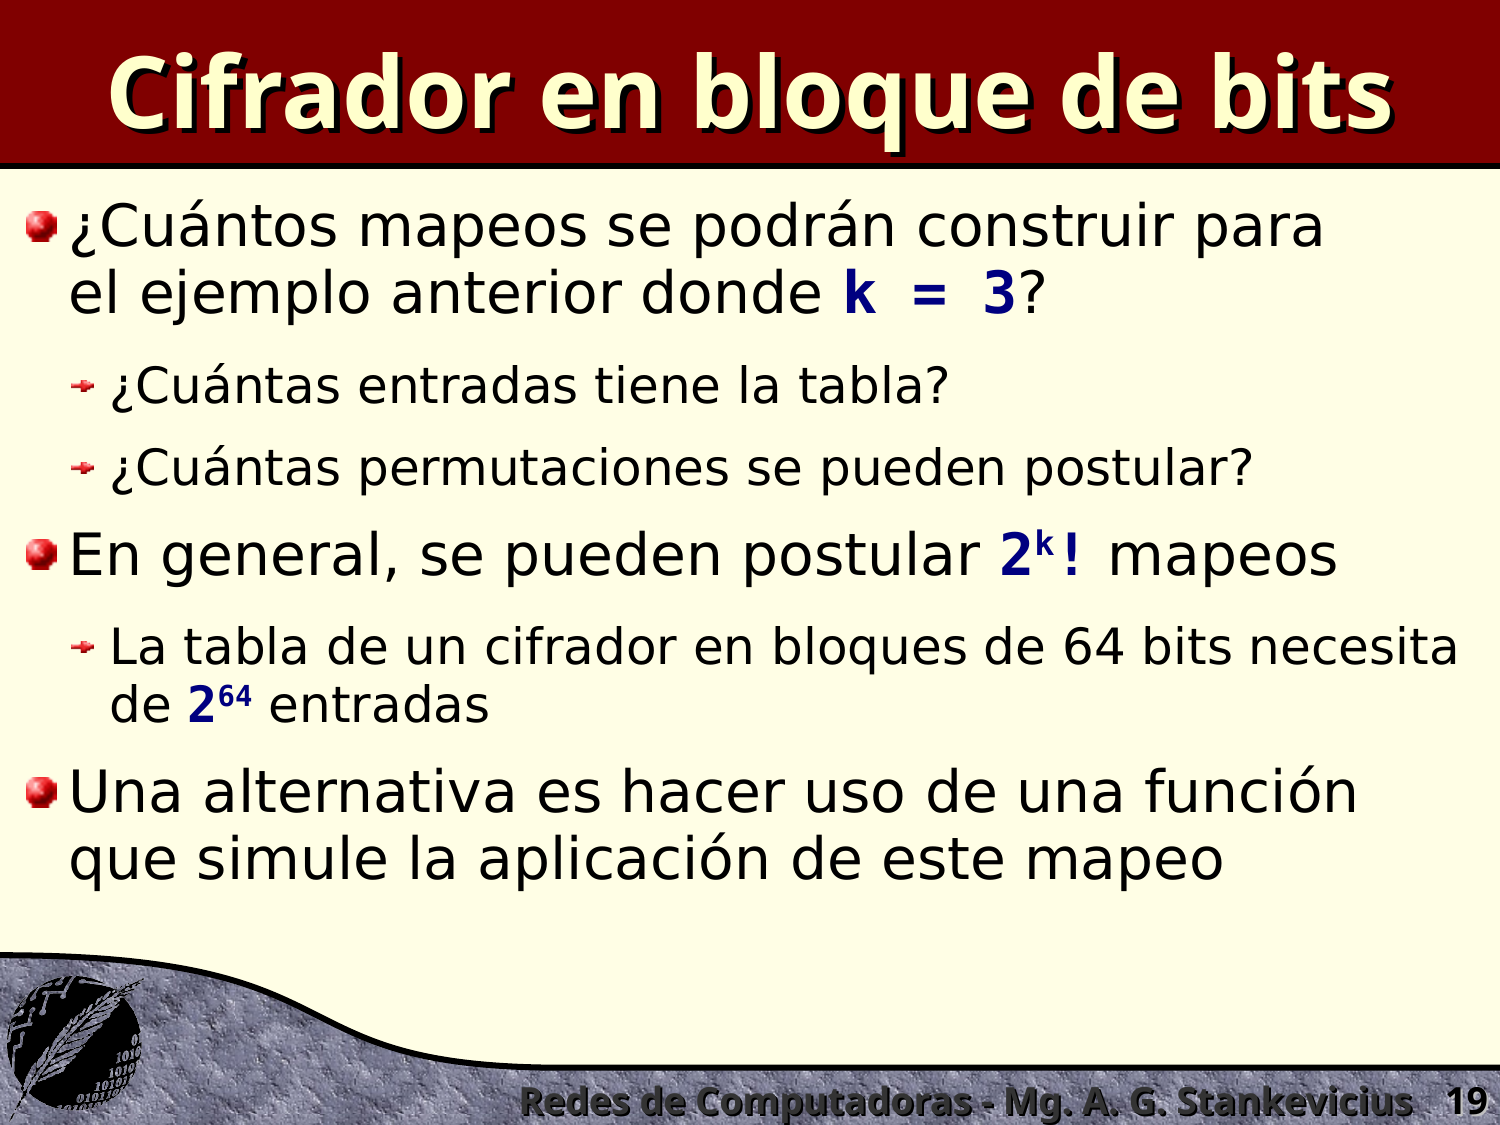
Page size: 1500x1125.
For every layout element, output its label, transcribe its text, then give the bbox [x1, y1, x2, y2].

picture [0, 959, 1500, 1125]
title Cifrador en bloque de bits [15, 5, 1485, 160]
list ¿Cuántos mapeos se podrán construir para el ejemplo anterior donde k = 3? ¿Cuántas entradas tiene la tabla? ¿Cuántas permutaciones se pueden postular? En general, se pueden postular 2k! mapeos La tabla de un cifrador en bloques de 64 bits necesita de 264 entradas Una alternativa es hacer uso de una función que simule la aplicación de este mapeo [11, 192, 1486, 921]
picture [790, 1100, 795, 1110]
picture [1047, 1100, 1054, 1110]
